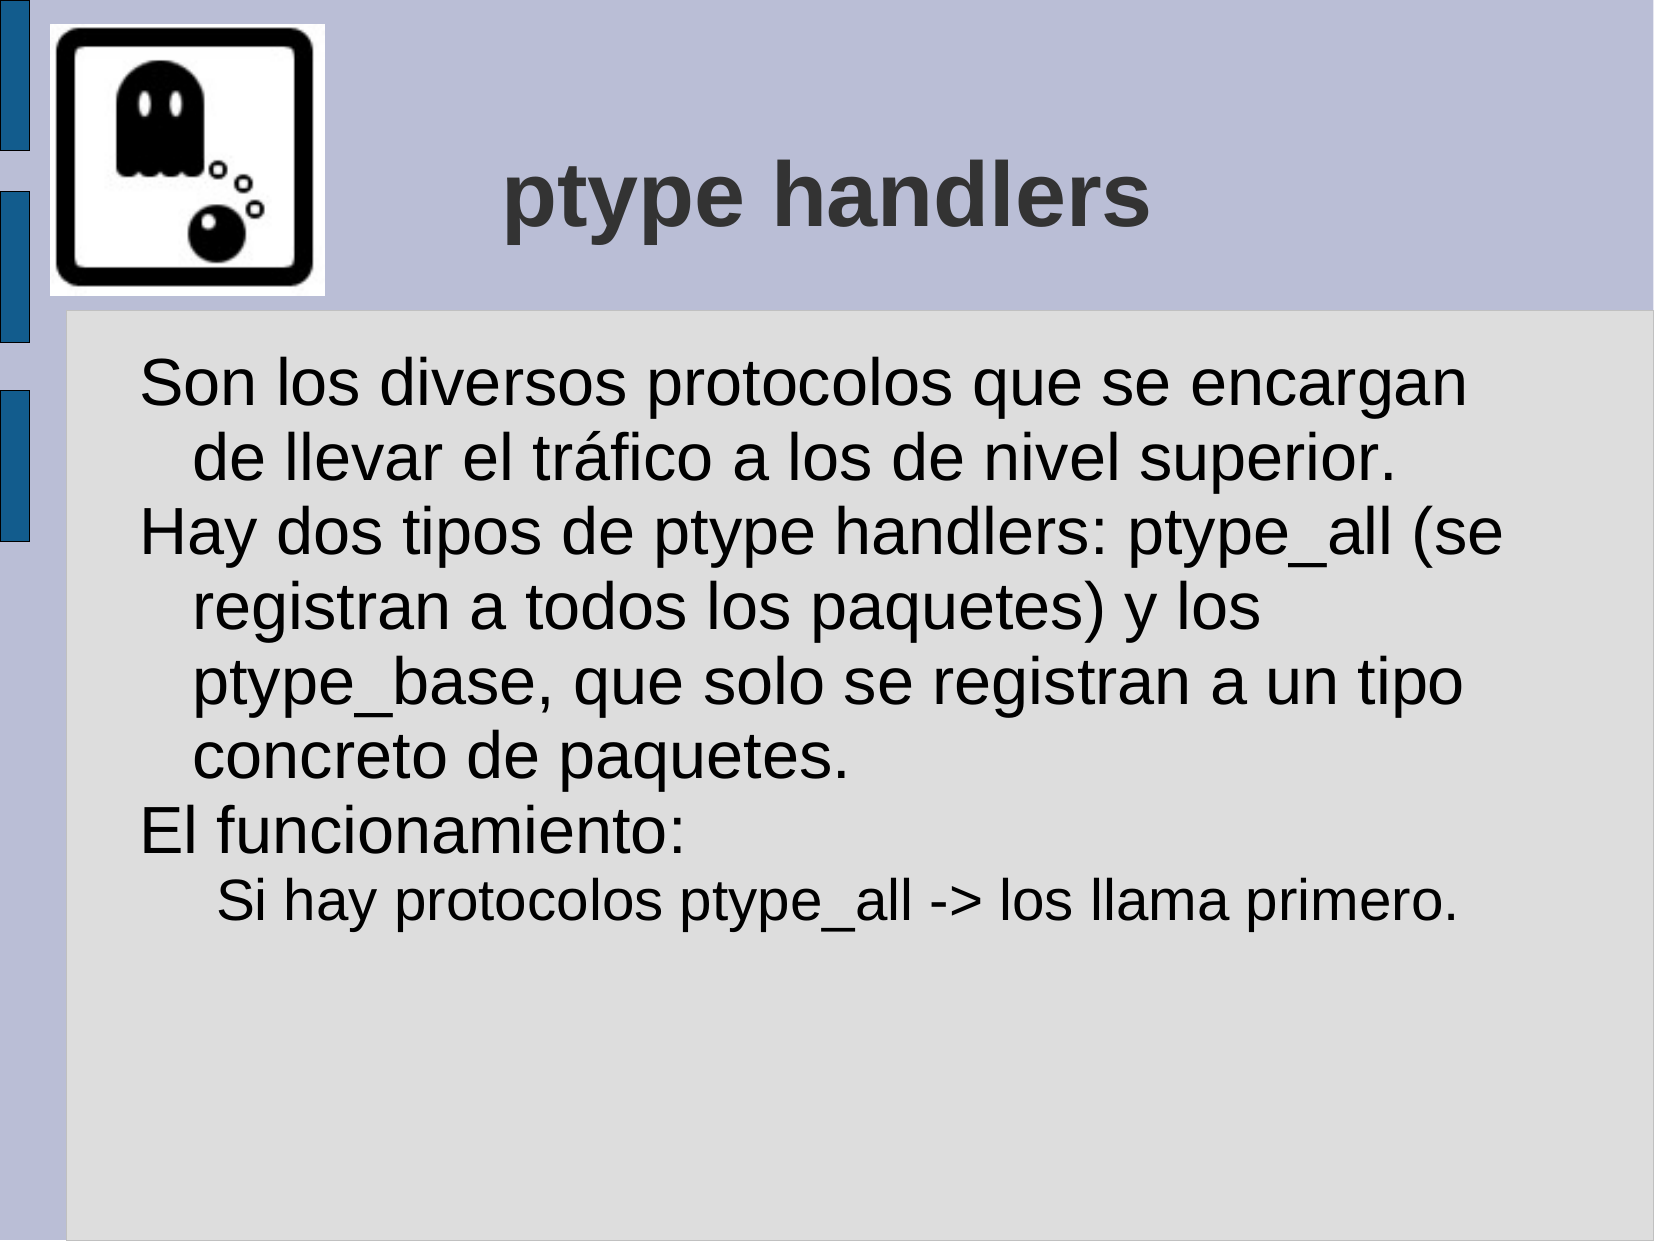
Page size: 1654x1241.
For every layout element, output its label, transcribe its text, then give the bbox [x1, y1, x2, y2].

picture [50, 24, 325, 296]
title ptype handlers [121, 91, 1534, 299]
list Son los diversos protocolos que se encargan de llevar el tráfico a los de nivel superior. Hay dos tipos de ptype handlers: ptype_all (se registran a todos los paquetes) y los ptype_base, que solo se registran a un tipo concreto de paquetes. El funcionamiento: Si hay protocolos ptype_all -> los llama primero. [121, 344, 1534, 1181]
